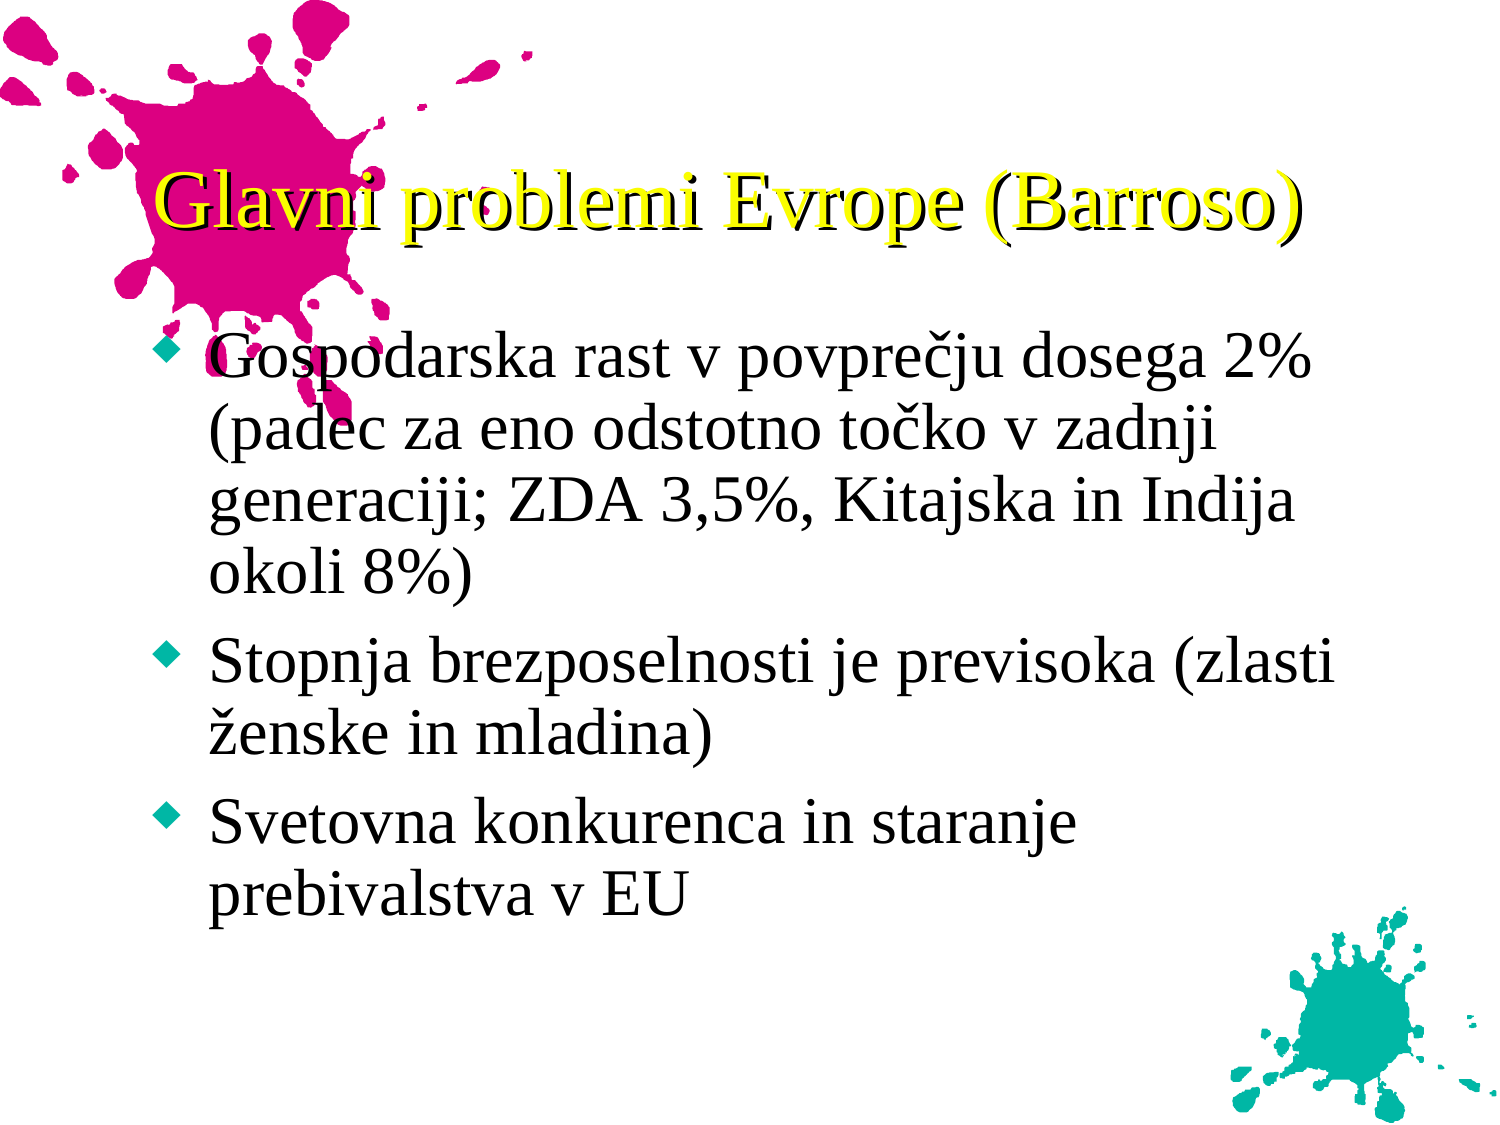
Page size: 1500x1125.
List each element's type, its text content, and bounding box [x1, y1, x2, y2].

title Glavni problemi Evrope (Barroso) [137, 99, 1413, 288]
list Gospodarska rast v povprečju dosega 2% (padec za eno odstotno točko v zadnji generaciji; ZDA 3,5%, Kitajska in Indija okoli 8%) Stopnja brezposelnosti je previsoka (zlasti ženske in mladina) Svetovna konkurenca in staranje prebivalstva v EU [137, 312, 1413, 1013]
